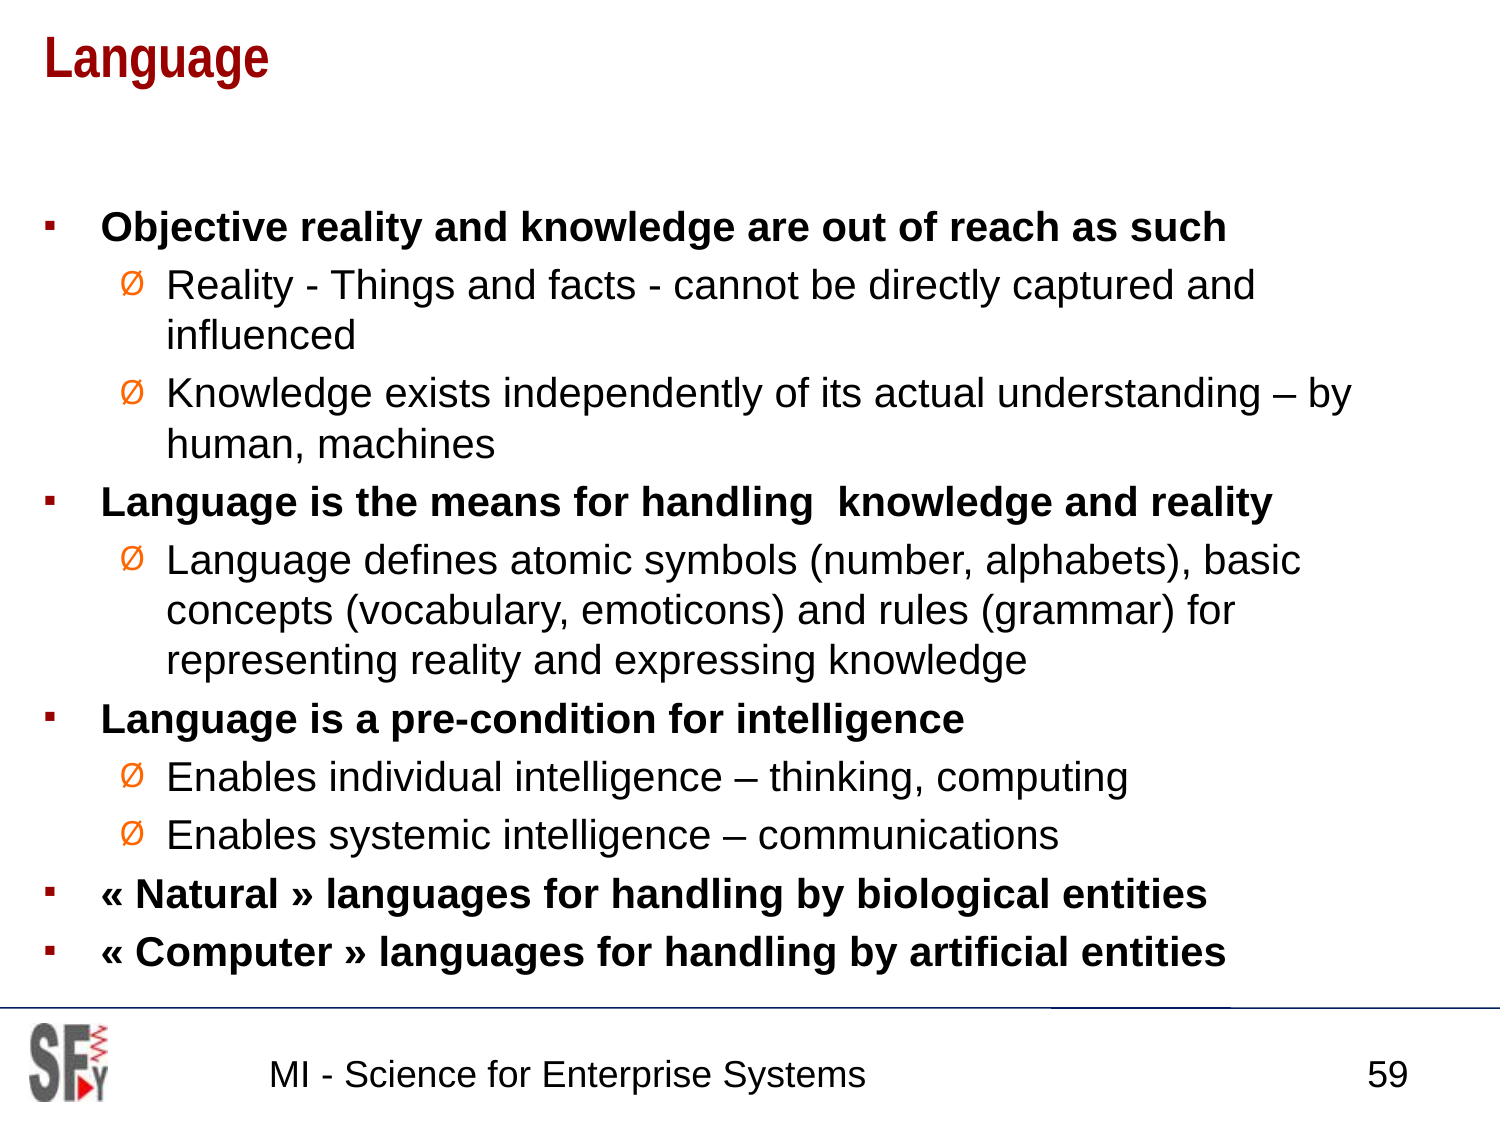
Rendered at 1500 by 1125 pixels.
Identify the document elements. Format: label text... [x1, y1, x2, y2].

list Objective reality and knowledge are out of reach as such Reality - Things and facts - cannot be directly captured and influenced Knowledge exists independently of its actual understanding – by human, machines Language is the means for handling knowledge and reality Language defines atomic symbols (number, alphabets), basic concepts (vocabulary, emoticons) and rules (grammar) for representing reality and expressing knowledge Language is a pre-condition for intelligence Enables individual intelligence – thinking, computing Enables systemic intelligence – communications « Natural » languages for handling by biological entities « Computer » languages for handling by artificial entities [29, 184, 1471, 988]
slide_number <numéro> [1352, 1034, 1490, 1103]
picture [29, 1023, 108, 1102]
title Language [29, 12, 1471, 138]
footer MI - Science for Enterprise Systems [253, 1034, 1336, 1103]
